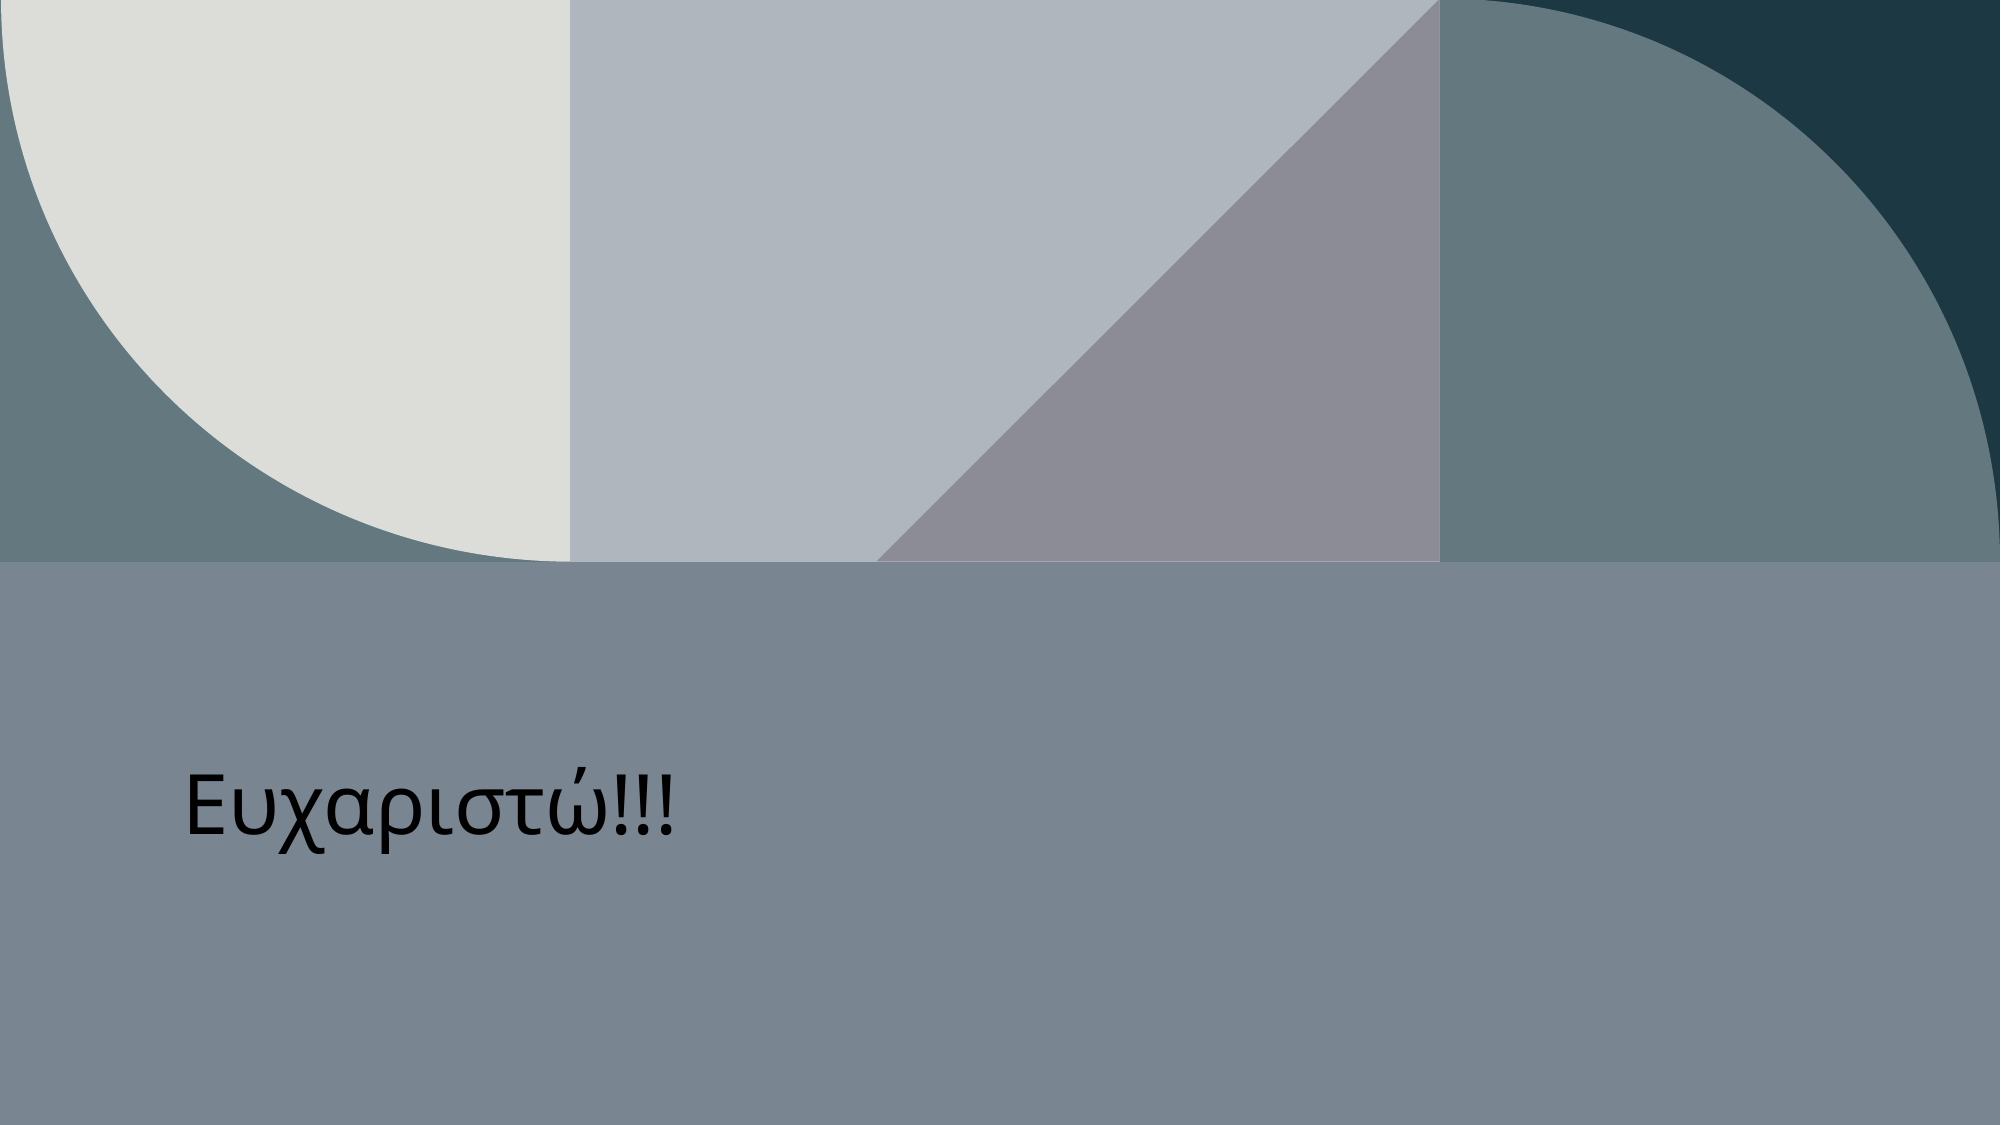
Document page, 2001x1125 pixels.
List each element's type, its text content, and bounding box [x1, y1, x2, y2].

title Ευχαριστώ!!! [167, 612, 1706, 859]
text_box [0, 0, 2000, 1125]
